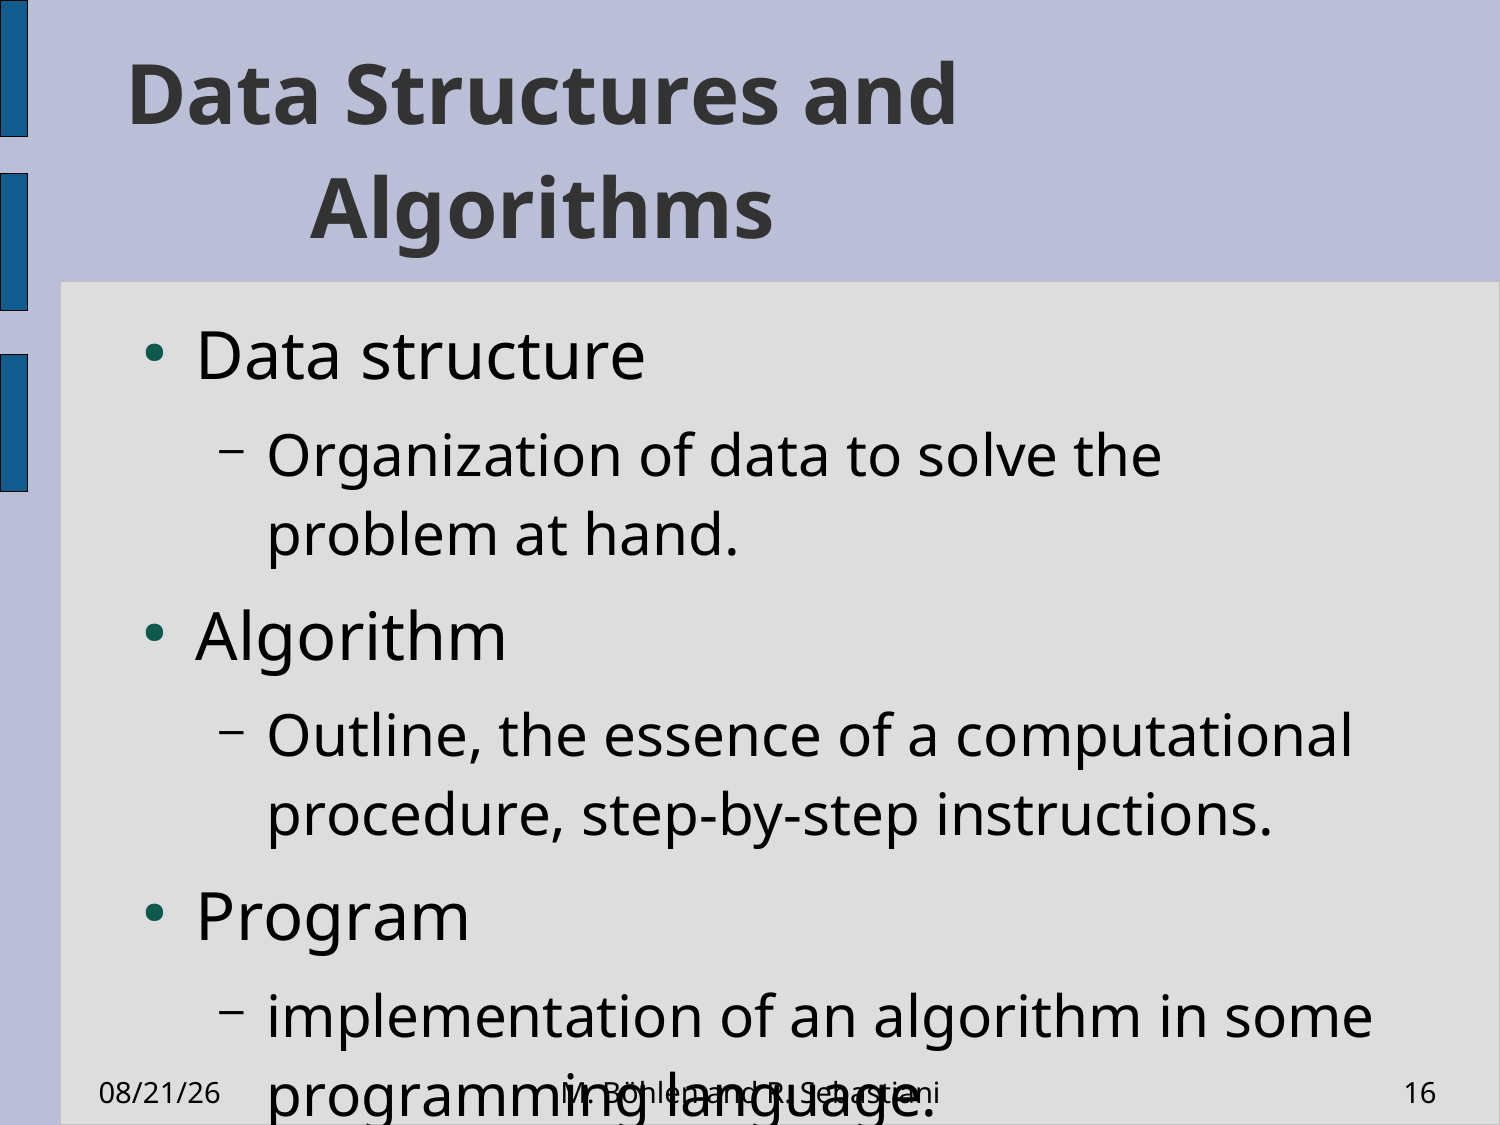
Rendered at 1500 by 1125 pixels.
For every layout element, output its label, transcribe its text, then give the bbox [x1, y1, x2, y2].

title Data Structures and Algorithms [110, 67, 1392, 271]
list Data structure Organization of data to solve the problem at hand. Algorithm Outline, the essence of a computational procedure, step-by-step instructions. Program implementation of an algorithm in some programming language. [110, 300, 1392, 1055]
